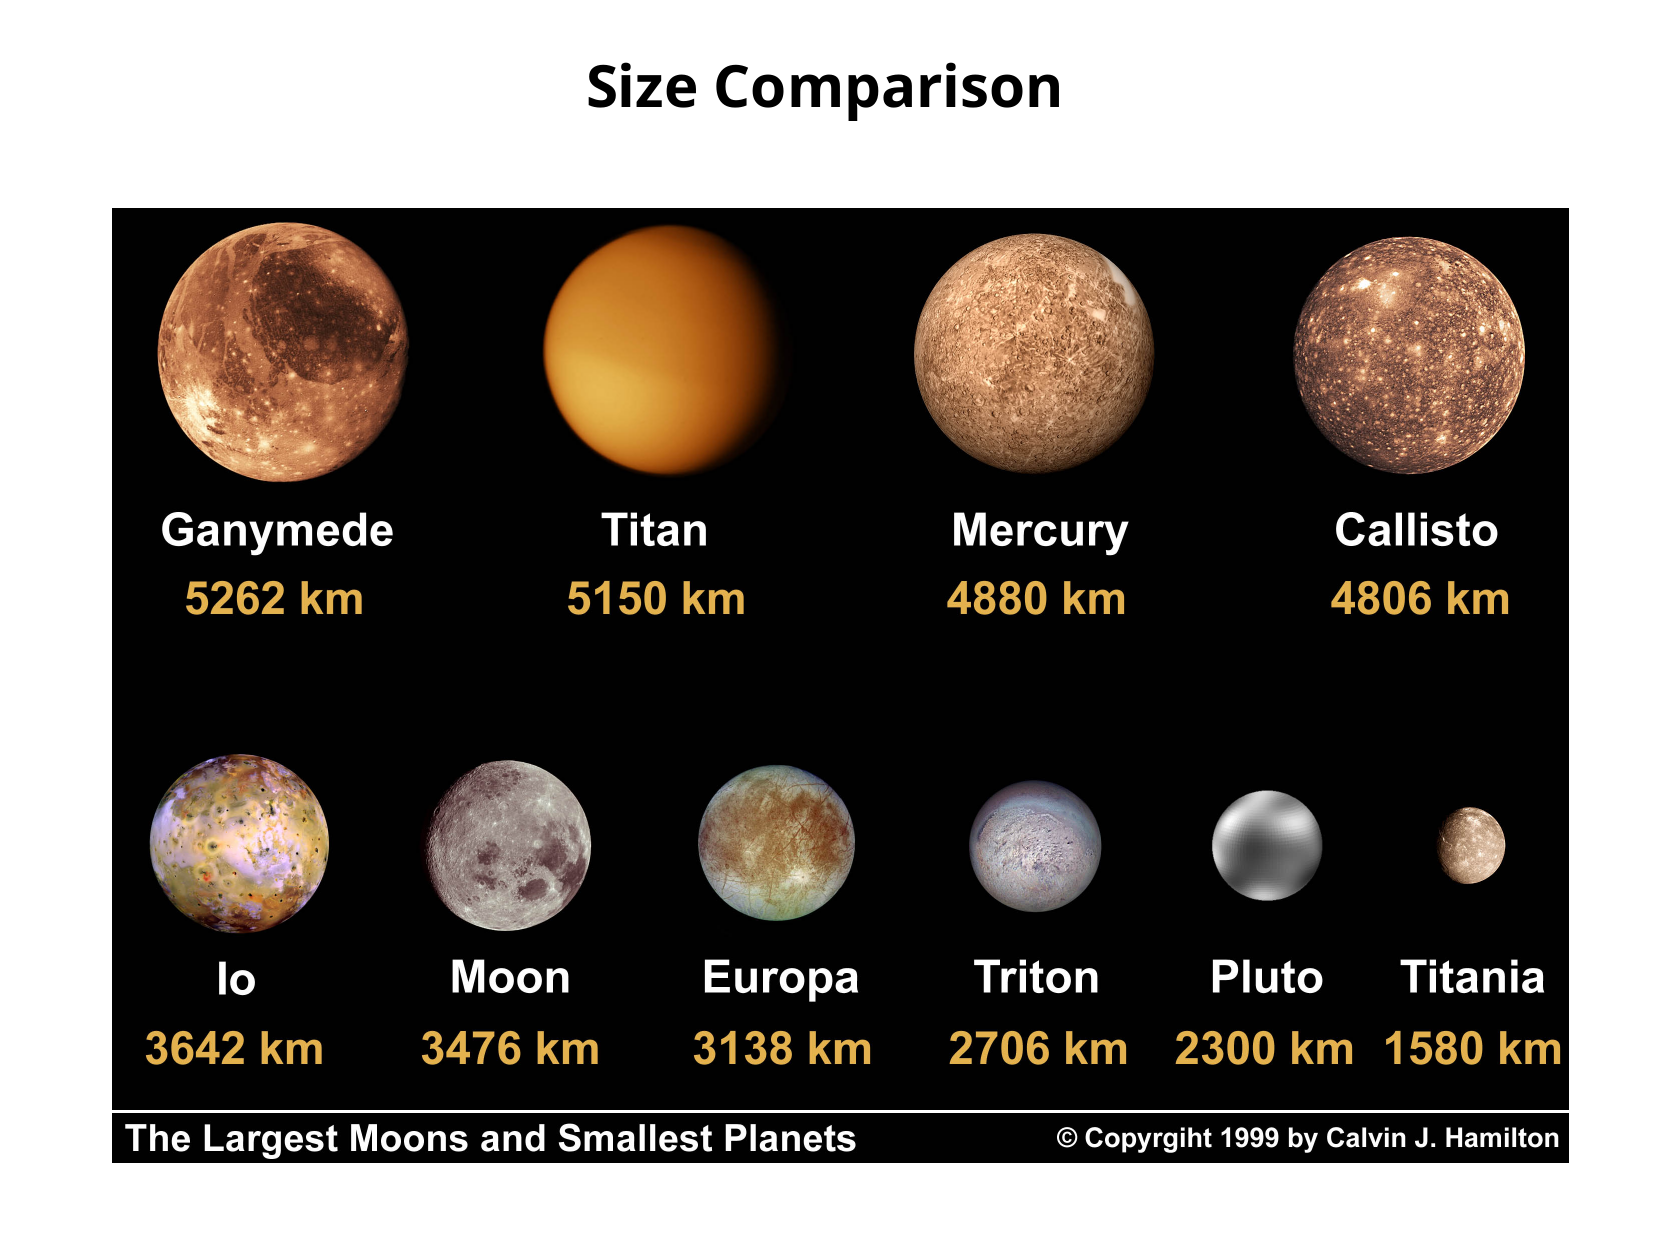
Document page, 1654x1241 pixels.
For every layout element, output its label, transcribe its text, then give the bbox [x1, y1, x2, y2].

picture [112, 208, 1569, 1163]
text_box Size Comparison [262, 37, 1388, 134]
